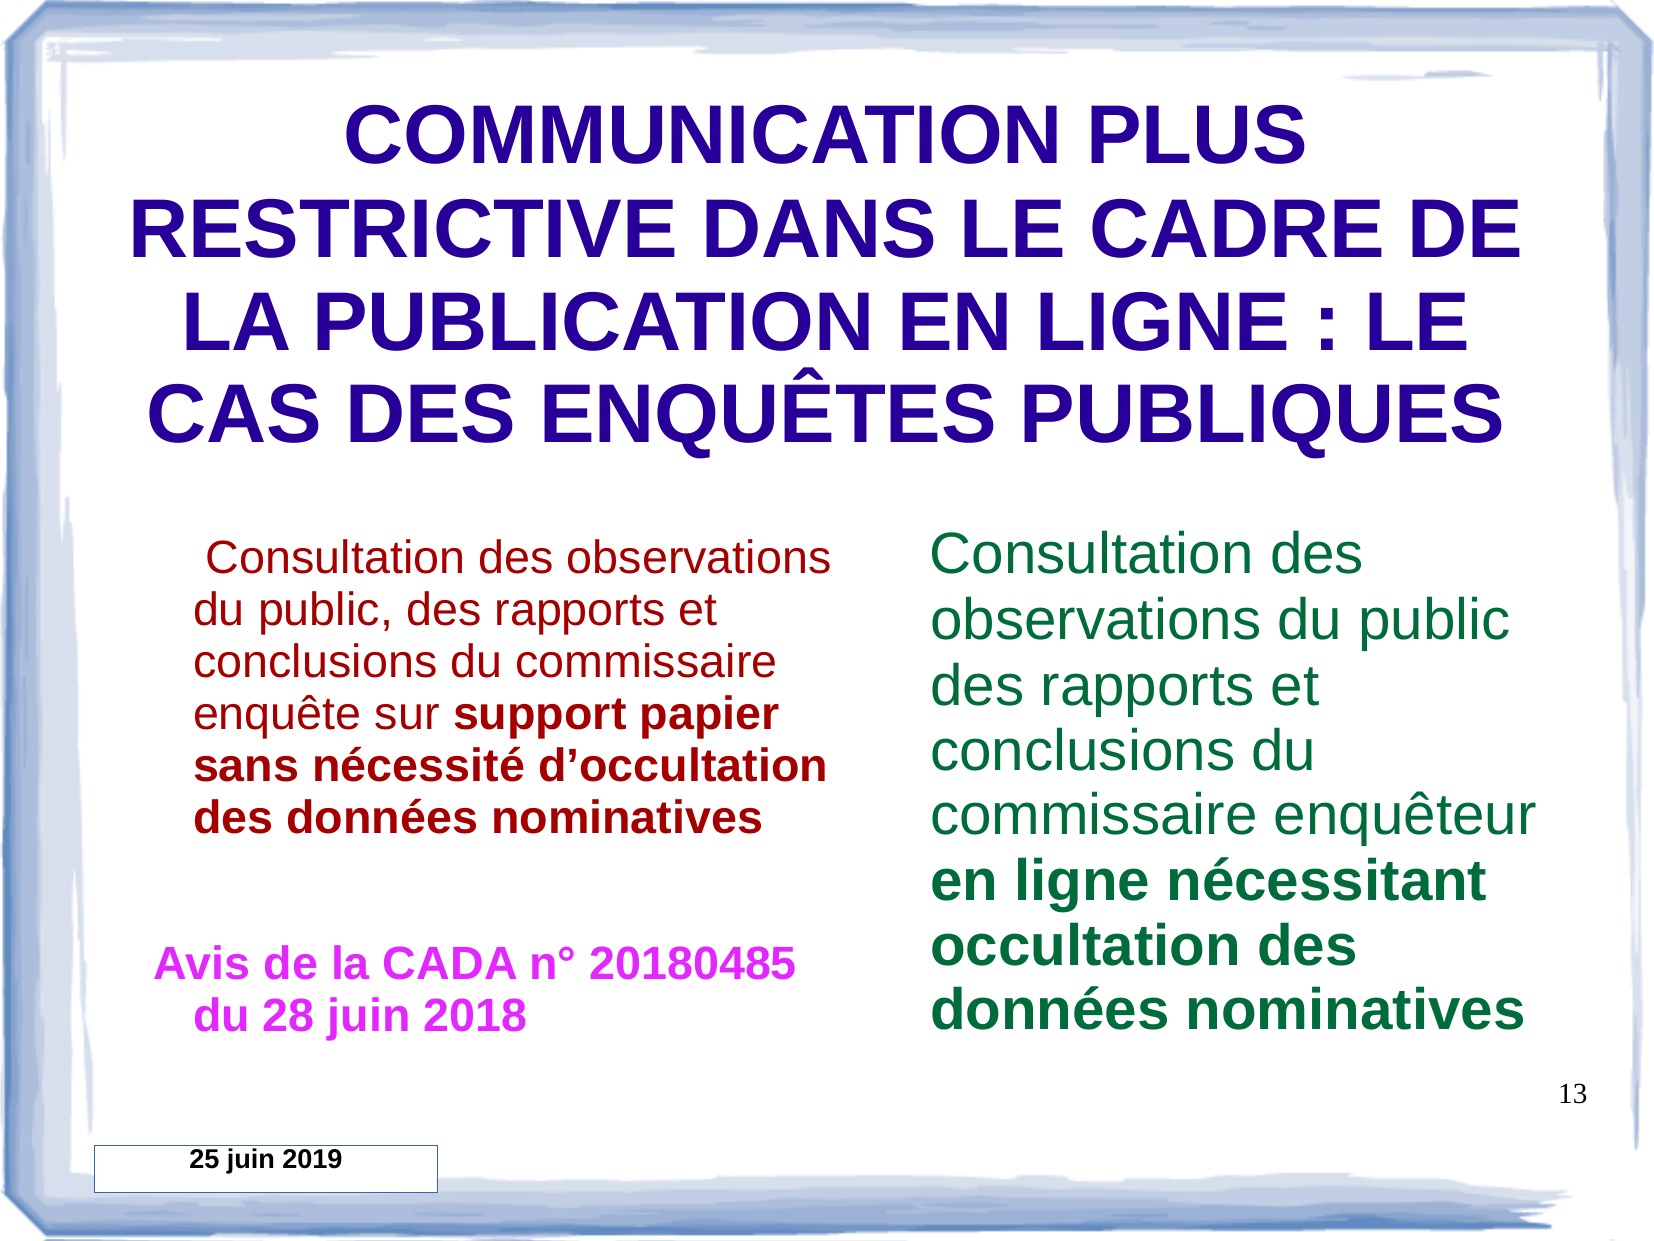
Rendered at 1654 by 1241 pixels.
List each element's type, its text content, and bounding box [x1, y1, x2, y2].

list Consultation des observations du public des rapports et conclusions du commissaire enquêteur en ligne nécessitant occultation des données nominatives [874, 509, 1583, 1229]
text_box 25 juin 2019 [94, 1145, 438, 1193]
title COMMUNICATION PLUS RESTRICTIVE DANS LE CADRE DE LA PUBLICATION EN LIGNE : LE CAS DES ENQUÊTES PUBLIQUES [82, 89, 1570, 462]
picture [0, 0, 1654, 1241]
list Consultation des observations du public, des rapports et conclusions du commissaire enquête sur support papier sans nécessité d’occultation des données nominatives Avis de la CADA n° 20180485 du 28 juin 2018 [153, 526, 863, 1052]
